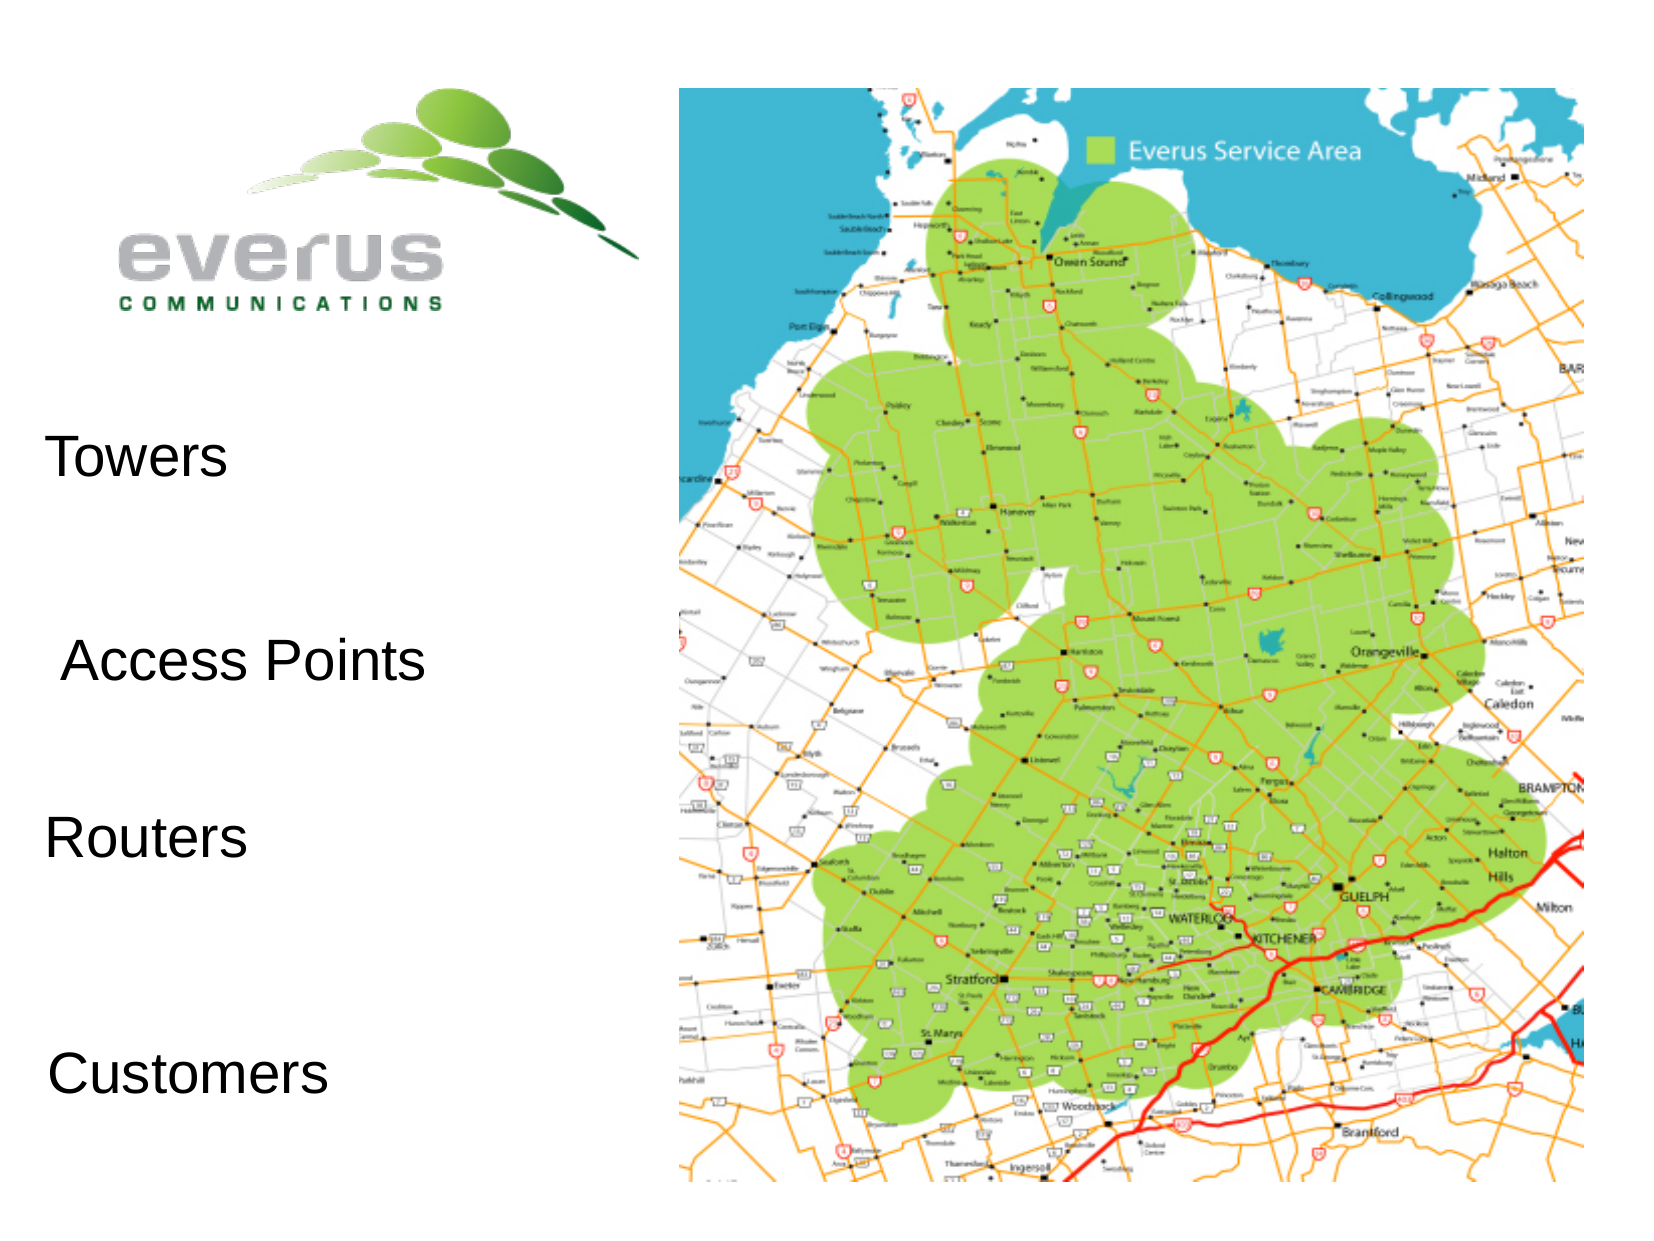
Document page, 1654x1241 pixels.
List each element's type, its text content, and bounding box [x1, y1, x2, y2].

text_box Towers [29, 416, 562, 497]
text_box Access Points [29, 620, 671, 700]
text_box Routers [29, 797, 671, 878]
picture [118, 88, 639, 311]
text_box Customers [32, 1033, 473, 1114]
picture [679, 88, 1584, 1182]
